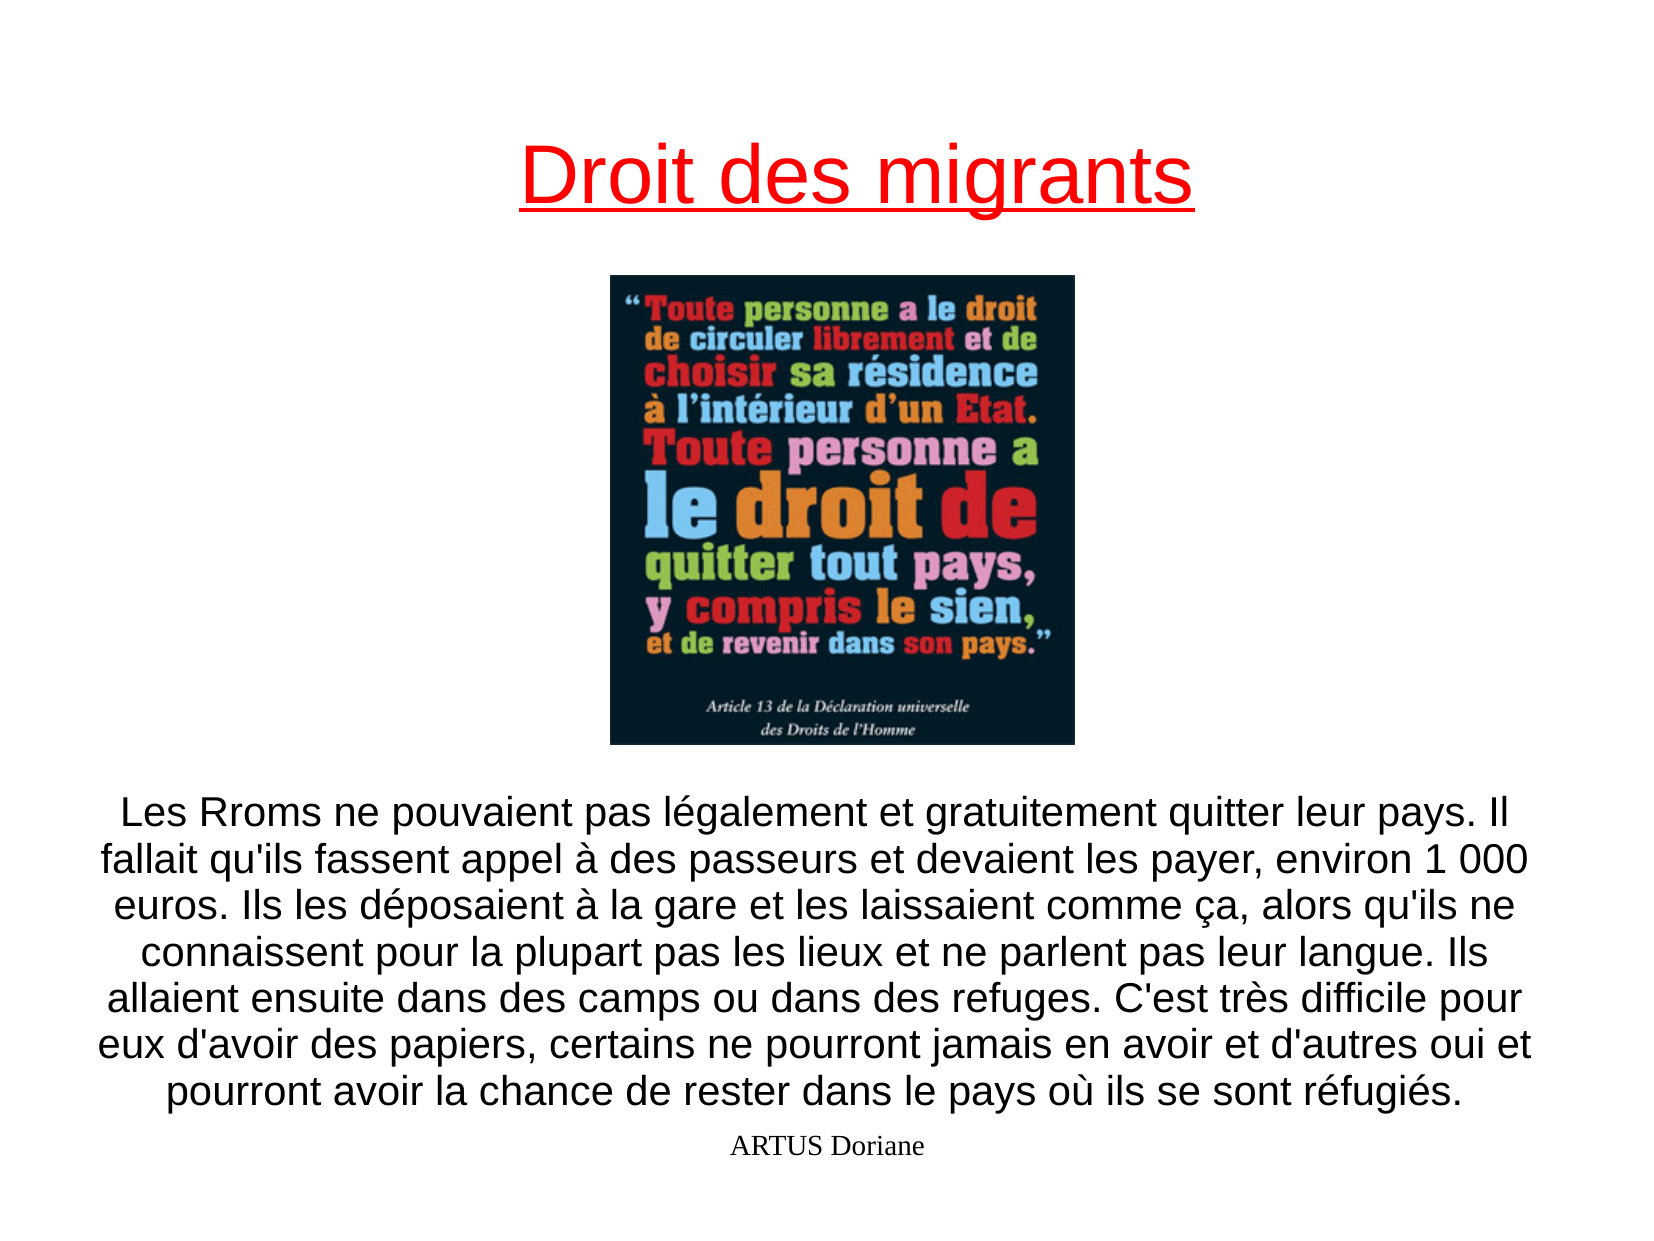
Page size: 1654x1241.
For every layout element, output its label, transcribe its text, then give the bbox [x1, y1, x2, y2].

picture [610, 275, 1075, 745]
title Droit des migrants [94, 70, 1583, 278]
subtitle Les Rroms ne pouvaient pas légalement et gratuitement quitter leur pays. Il fallait qu'ils fassent appel à des passeurs et devaient les payer, environ 1 000 euros. Ils les déposaient à la gare et les laissaient comme ça, alors qu'ils ne connaissent pour la plupart pas les lieux et ne parlent pas leur langue. Ils allaient ensuite dans des camps ou dans des refuges. C'est très difficile pour eux d'avoir des papiers, certains ne pourront jamais en avoir et d'autres oui et pourront avoir la chance de rester dans le pays où ils se sont réfugiés. [70, 627, 1560, 1241]
